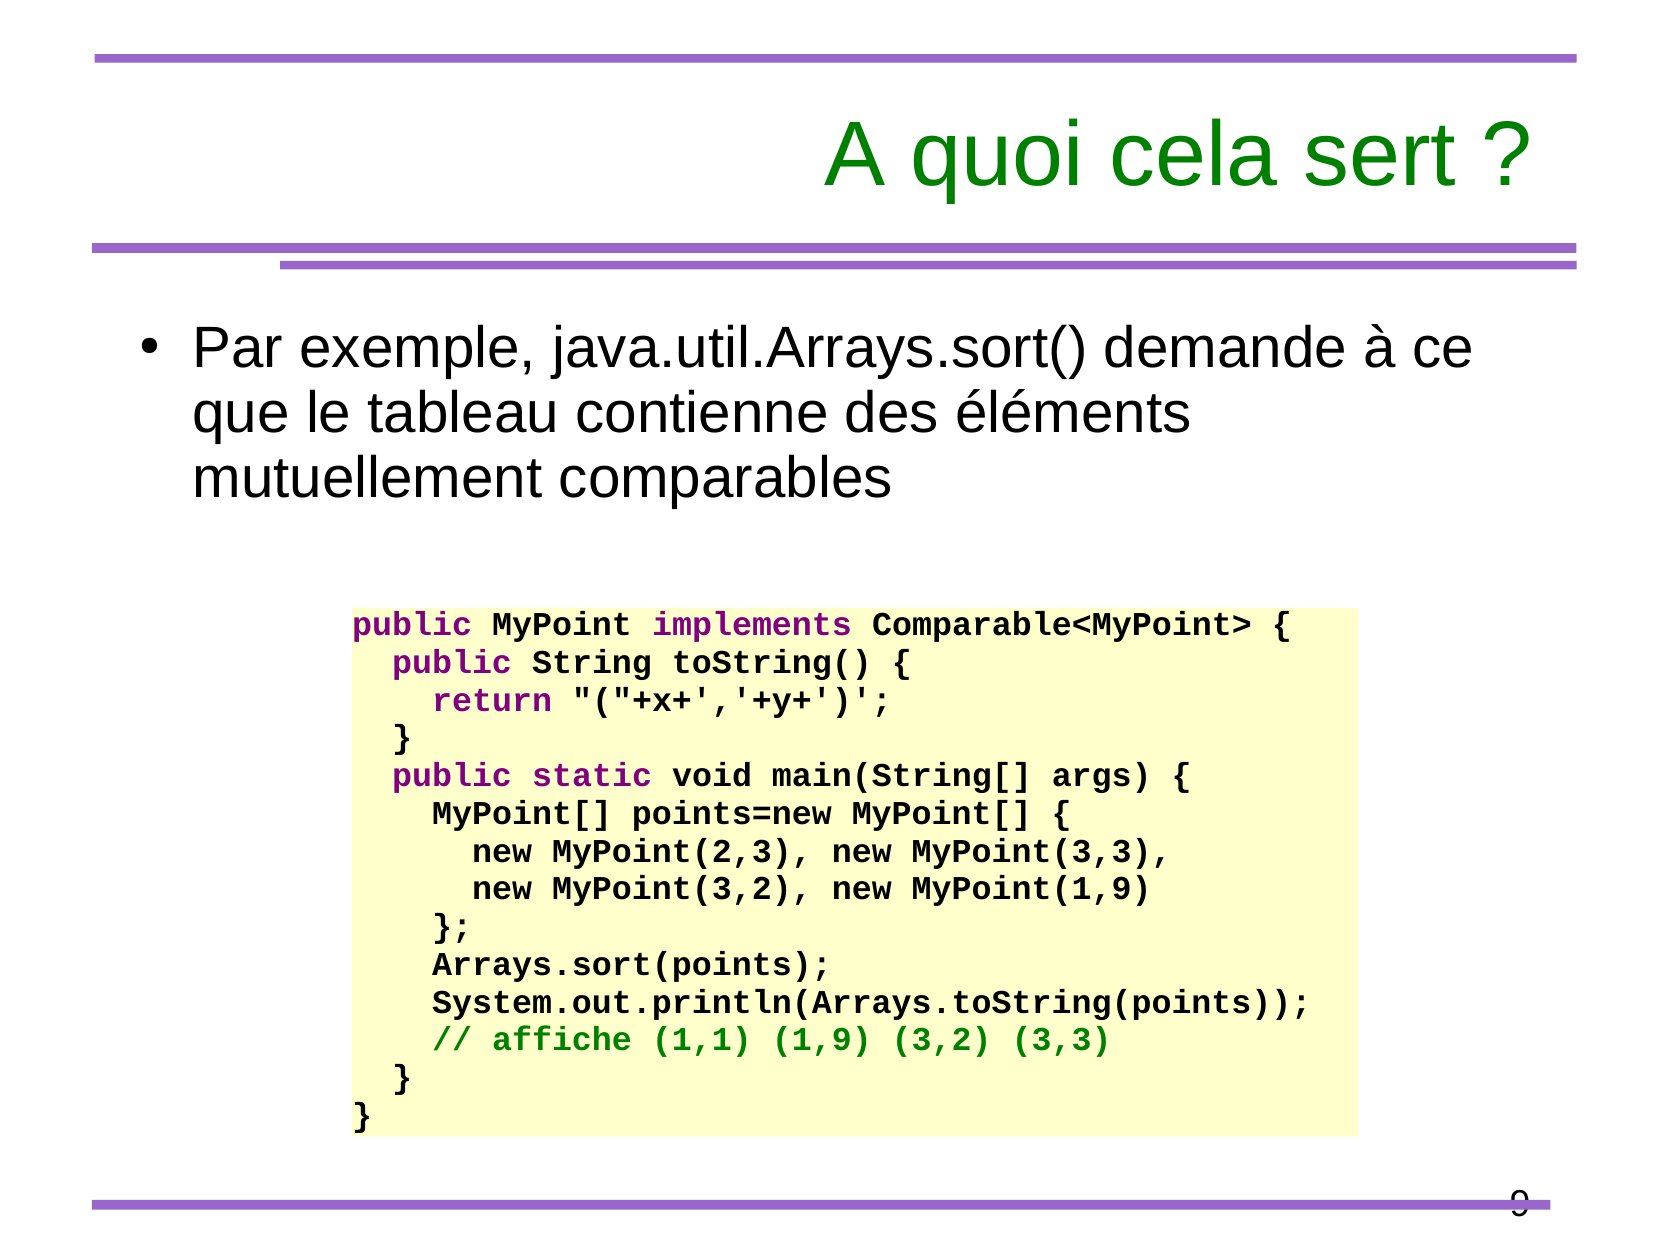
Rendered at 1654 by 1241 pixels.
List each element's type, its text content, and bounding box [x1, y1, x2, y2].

text_box public MyPoint implements Comparable<MyPoint> { public String toString() { return "("+x+','+y+')'; } public static void main(String[] args) { MyPoint[] points=new MyPoint[] { new MyPoint(2,3), new MyPoint(3,3), new MyPoint(3,2), new MyPoint(1,9) }; Arrays.sort(points); System.out.println(Arrays.toString(points)); // affiche (1,1) (1,9) (3,2) (3,3) } } [352, 607, 1359, 1137]
list Par exemple, java.util.Arrays.sort() demande à ce que le tableau contienne des éléments mutuellement comparables [121, 315, 1534, 585]
title A quoi cela sert ? [121, 49, 1534, 257]
